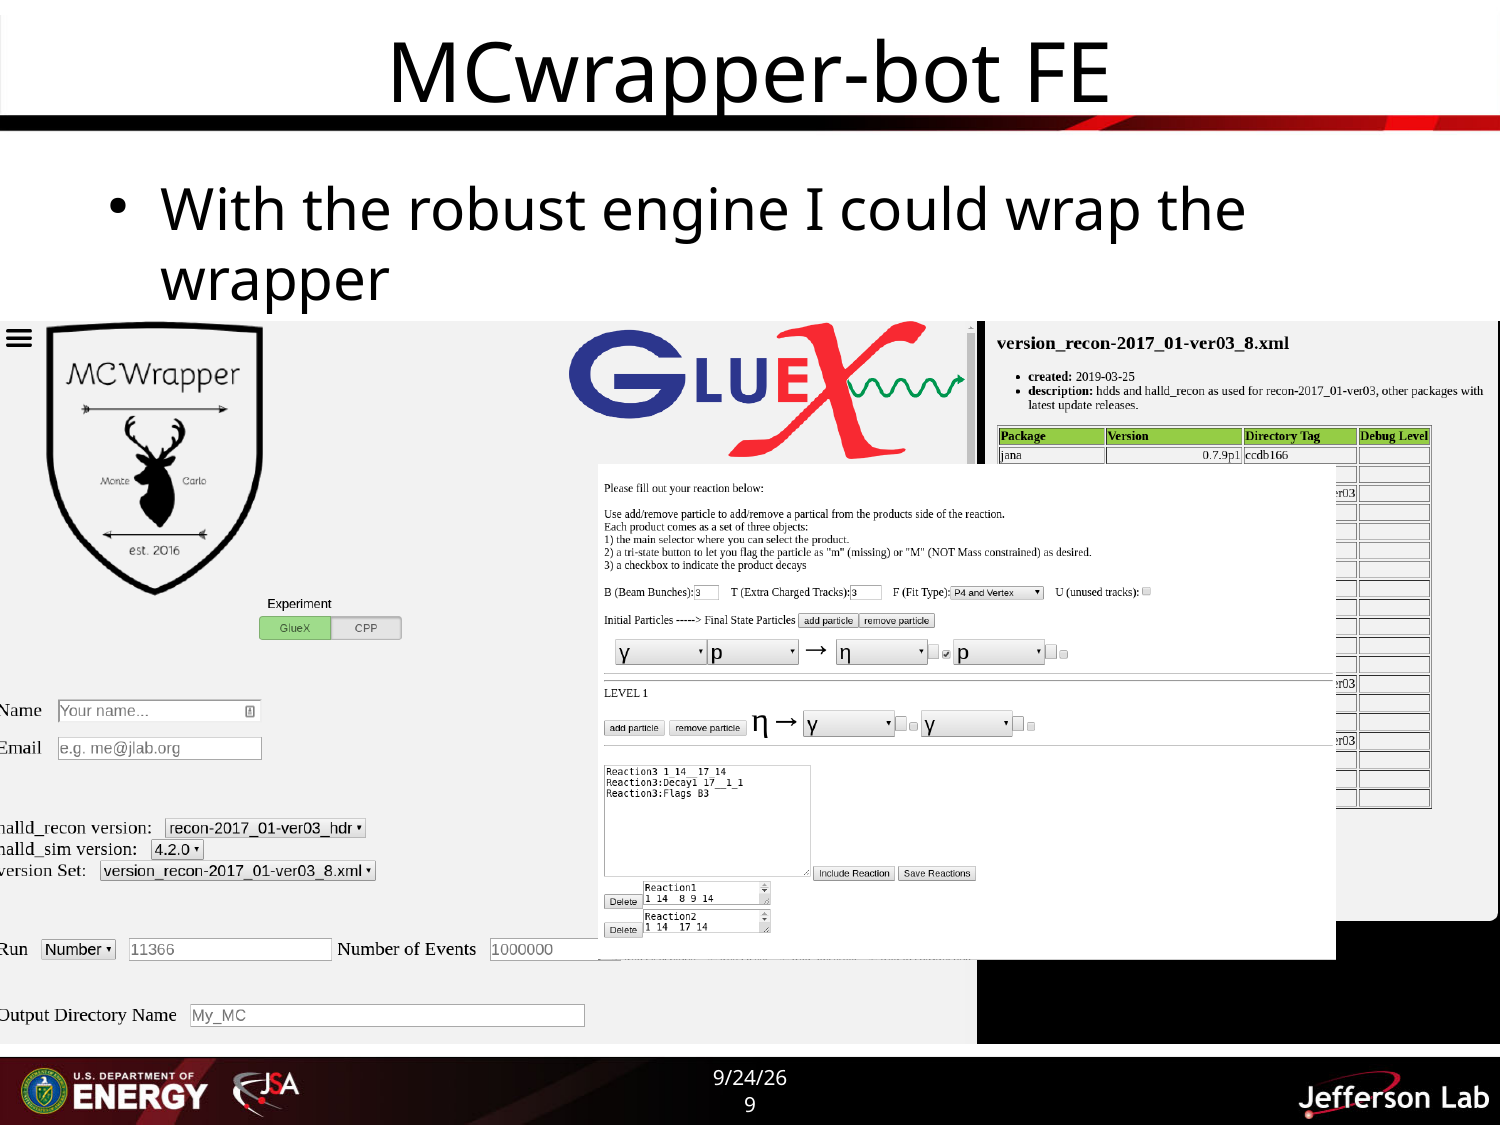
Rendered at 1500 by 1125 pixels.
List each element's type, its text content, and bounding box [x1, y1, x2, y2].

title MCwrapper-bot FE [75, 38, 1425, 99]
list With the robust engine I could wrap the wrapper [75, 164, 1426, 321]
slide_number <number> [575, 1090, 925, 1122]
picture [0, 0, 1500, 1125]
slide_number 11/1/19 [575, 1048, 925, 1090]
